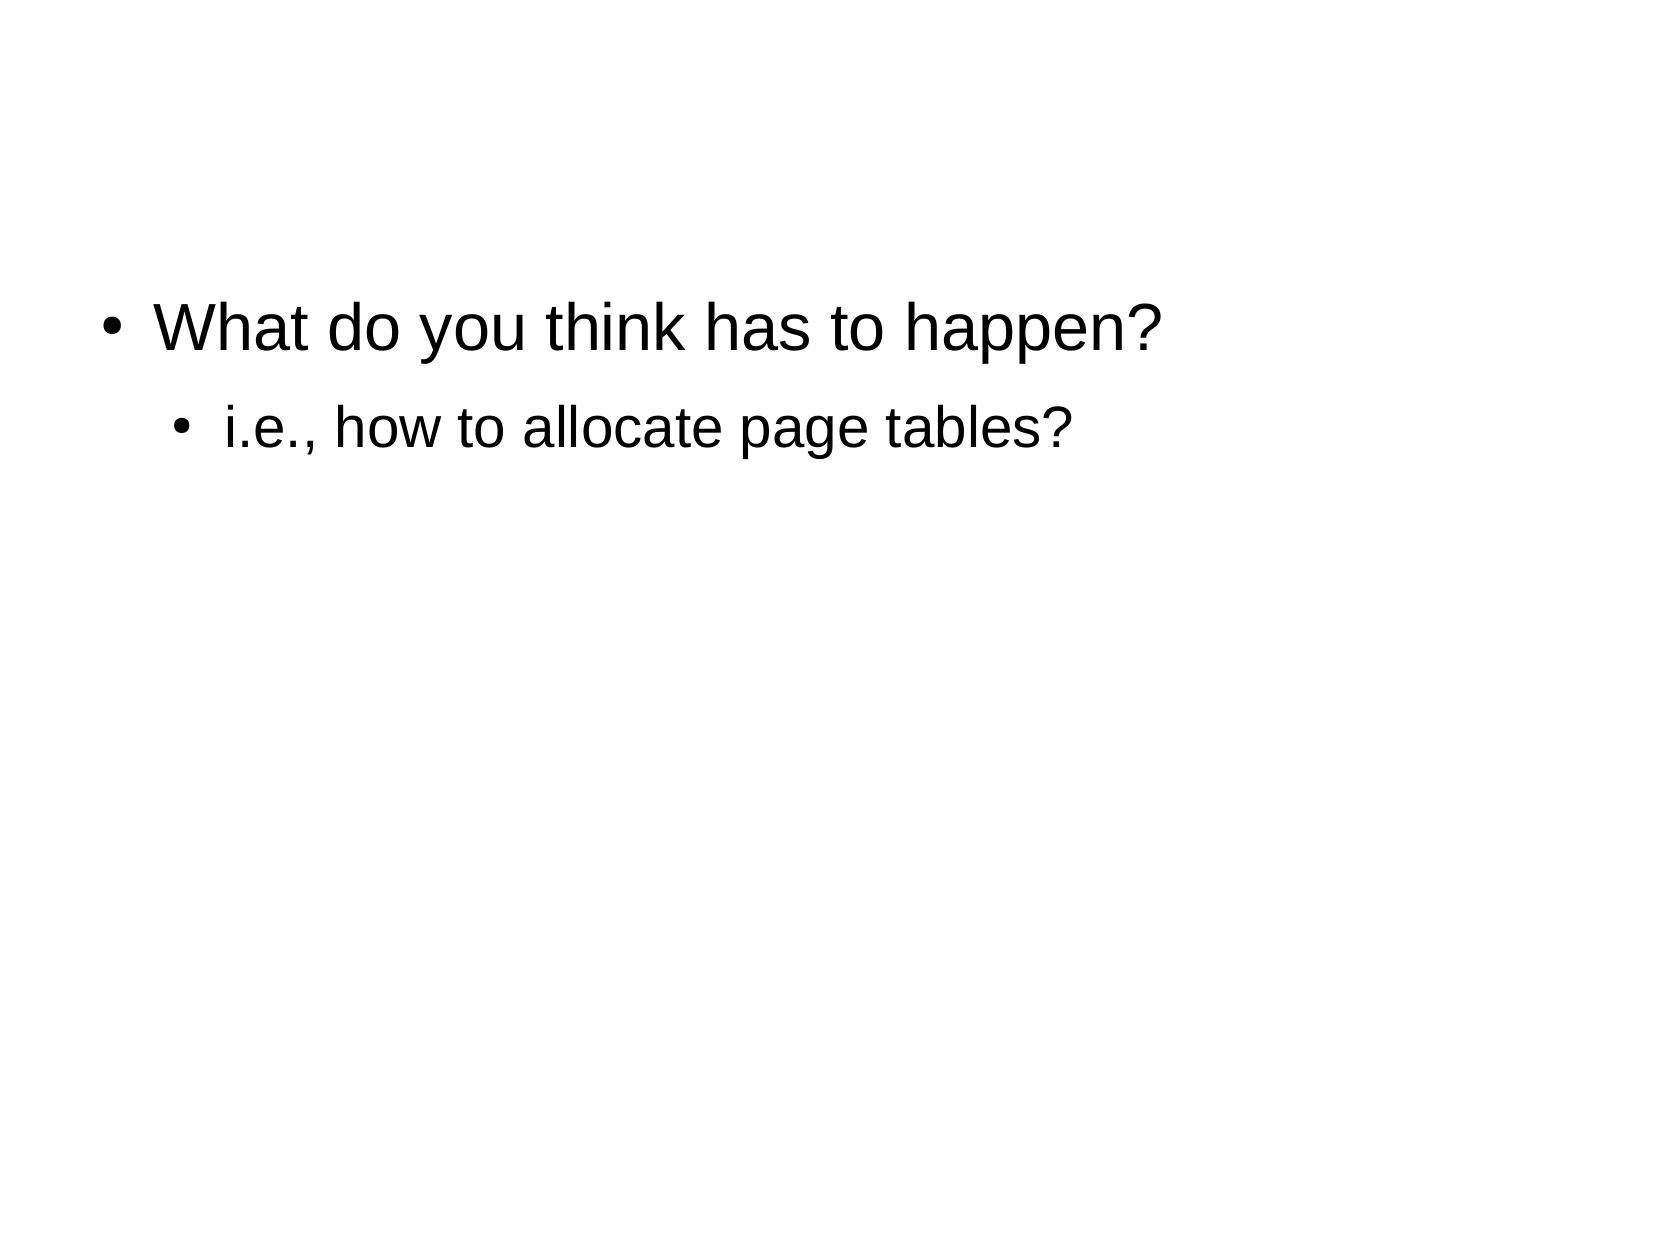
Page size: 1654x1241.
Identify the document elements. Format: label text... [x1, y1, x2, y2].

list What do you think has to happen? i.e., how to allocate page tables? [82, 290, 1571, 1010]
